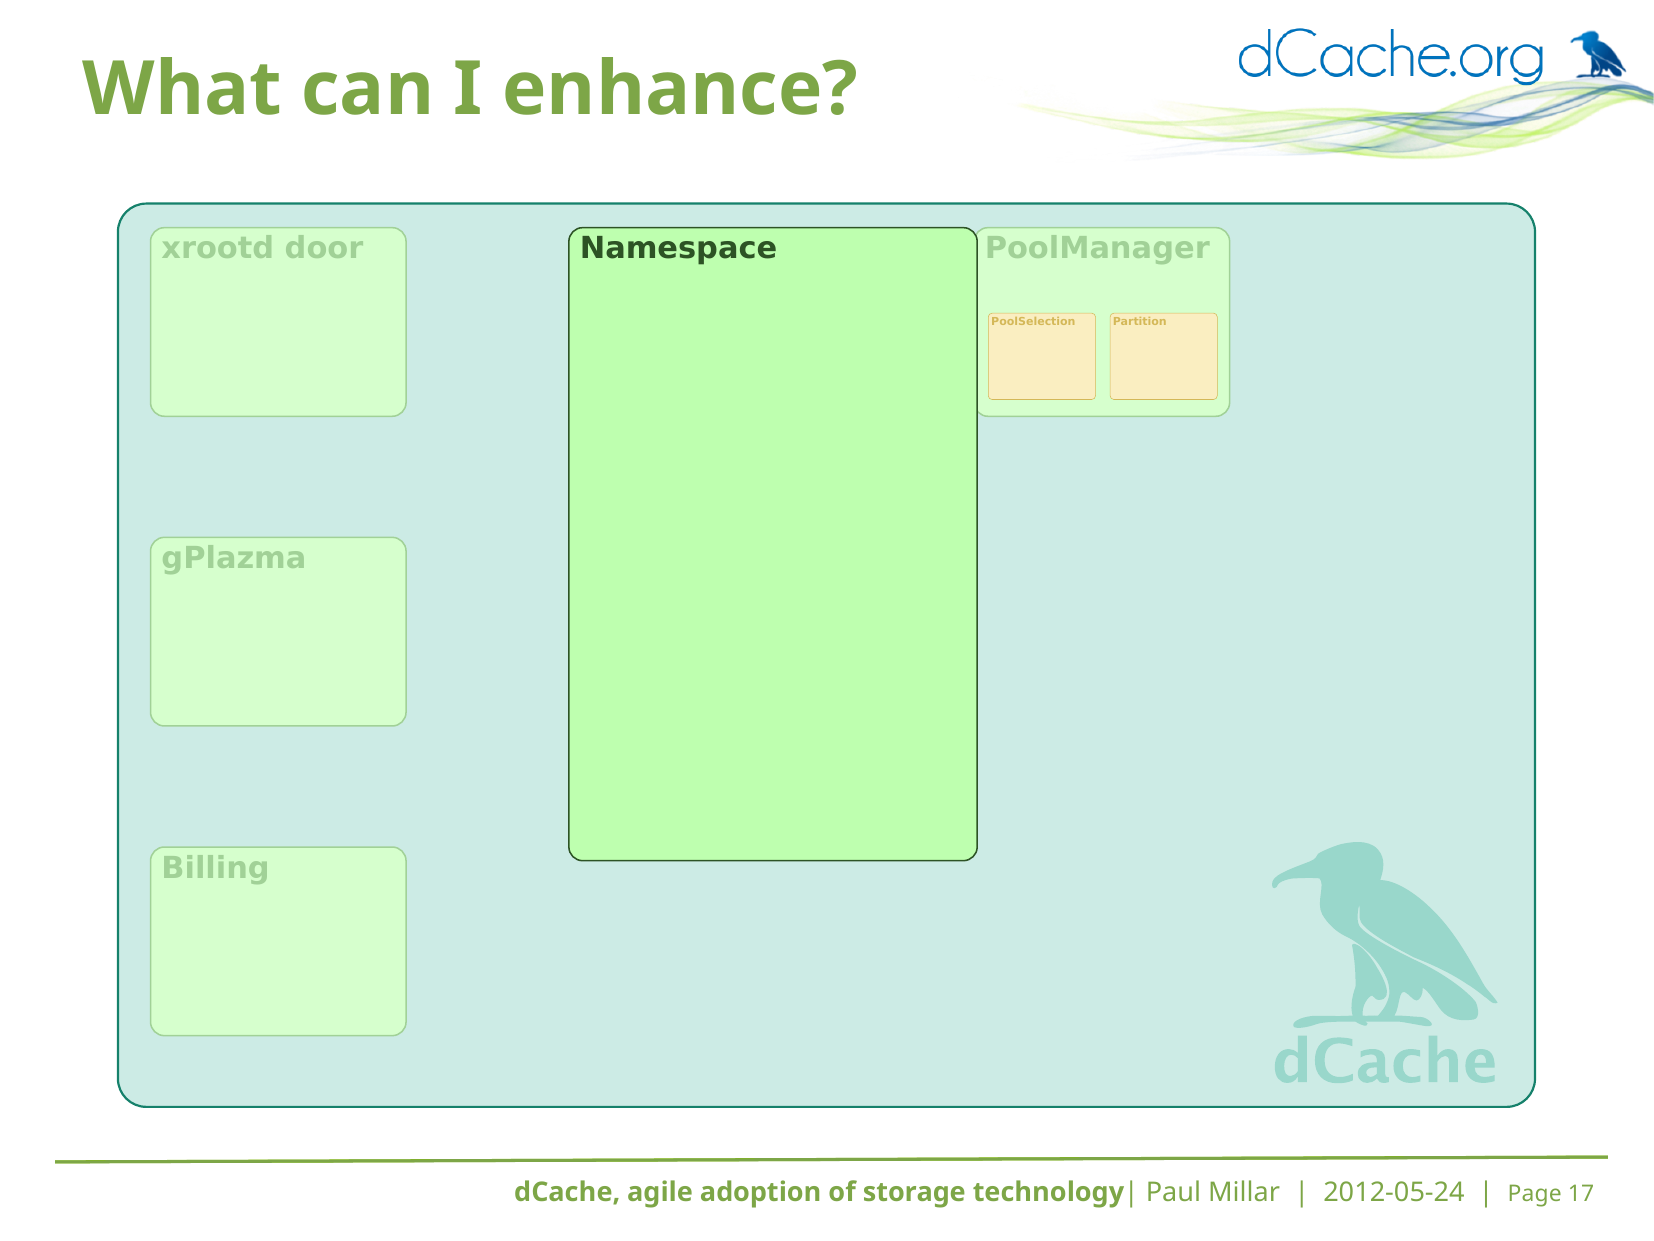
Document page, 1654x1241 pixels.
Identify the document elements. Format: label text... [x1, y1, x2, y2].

title What can I enhance? [82, 37, 1605, 134]
picture [956, 16, 1654, 169]
picture [115, 201, 1538, 1110]
